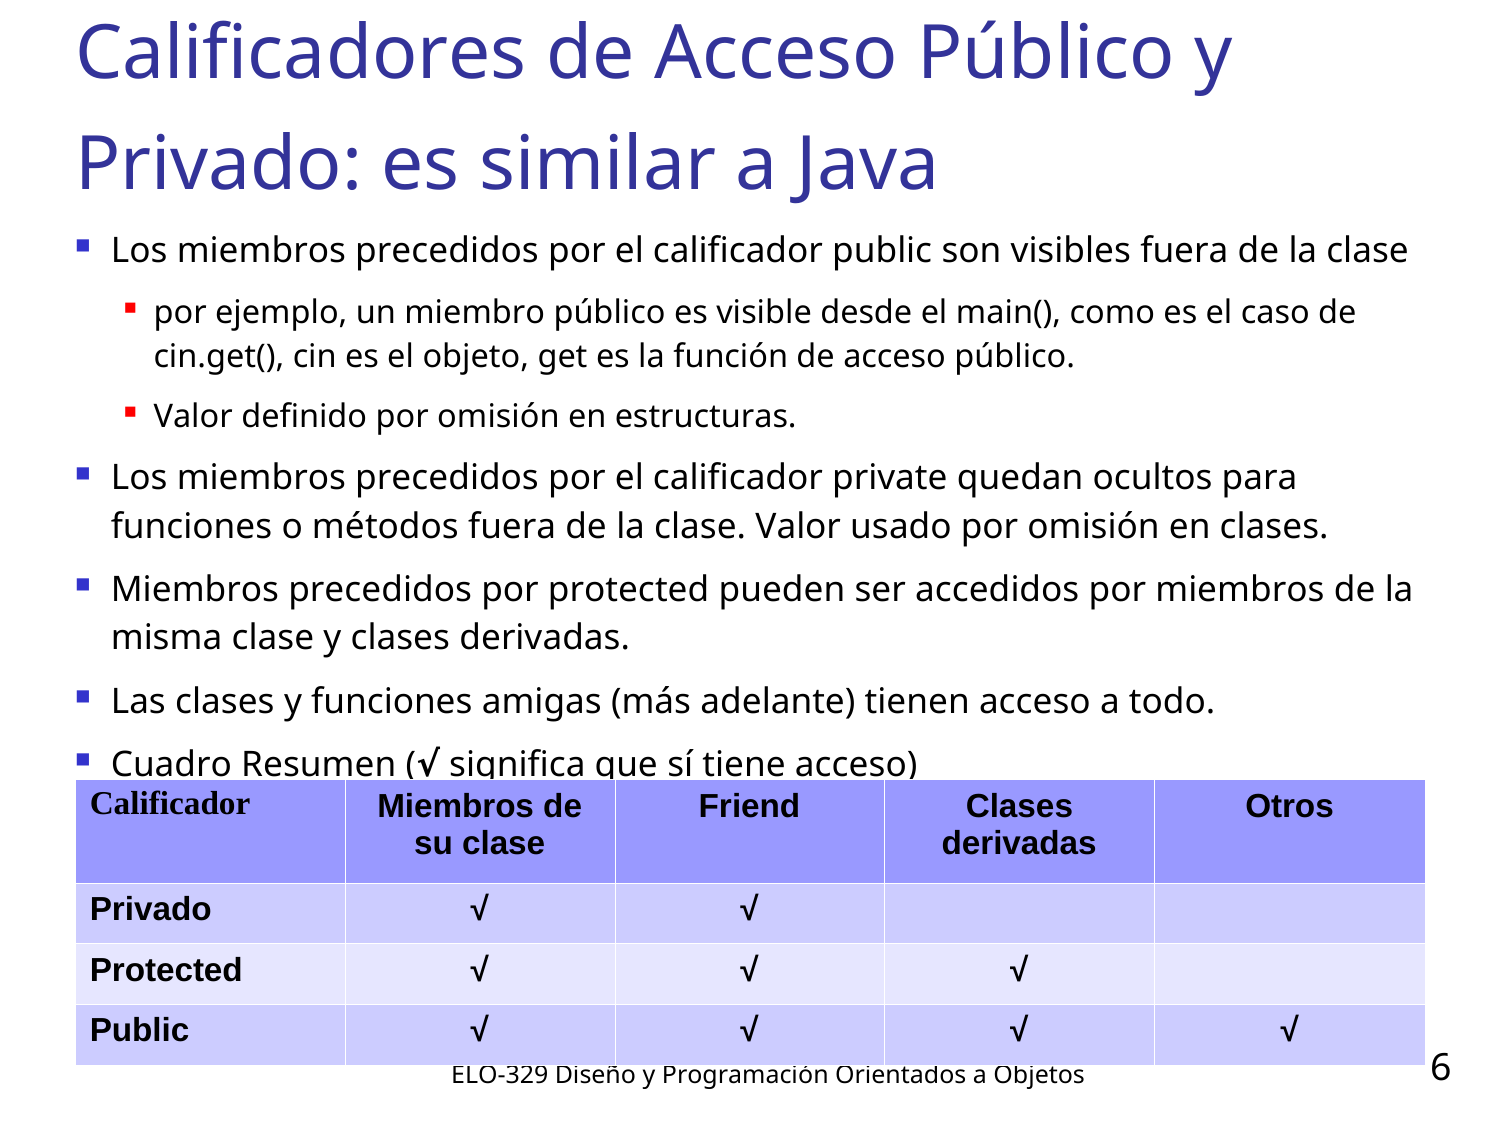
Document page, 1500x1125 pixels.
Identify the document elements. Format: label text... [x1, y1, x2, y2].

table_cell √ [346, 884, 615, 943]
table_cell √ [885, 944, 1154, 1004]
table_cell √ [885, 1005, 1154, 1065]
table_cell Protected [76, 944, 345, 1004]
table_cell √ [1155, 1005, 1425, 1065]
table_cell [1155, 884, 1425, 943]
table_cell [885, 884, 1154, 943]
table_header Friend [616, 780, 884, 883]
table_header Miembros de su clase [346, 780, 615, 883]
table_cell √ [616, 1005, 884, 1065]
table_cell √ [346, 1005, 615, 1065]
list Los miembros precedidos por el calificador public son visibles fuera de la clase por ejemplo, un miembro público es visible desde el main(), como es el caso de cin.get(), cin es el objeto, get es la función de acceso público. Valor definido por omisión en estructuras. Los miembros precedidos por el calificador private quedan ocultos para funciones o métodos fuera de la clase. Valor usado por omisión en clases. Miembros precedidos por protected pueden ser accedidos por miembros de la misma clase y clases derivadas. Las clases y funciones amigas (más adelante) tienen acceso a todo. Cuadro Resumen (√ significa que sí tiene acceso) [75, 224, 1463, 788]
table_cell √ [616, 884, 884, 943]
table_header Calificador [76, 780, 345, 883]
table_cell √ [346, 944, 615, 1004]
table_header Otros [1155, 780, 1425, 883]
title Calificadores de Acceso Público y Privado: es similar a Java [75, 0, 1500, 203]
table_cell Privado [76, 884, 345, 943]
table_cell [1155, 944, 1425, 1004]
table_cell √ [616, 944, 884, 1004]
table_cell Public [76, 1005, 345, 1065]
table_header Clases derivadas [885, 780, 1154, 883]
